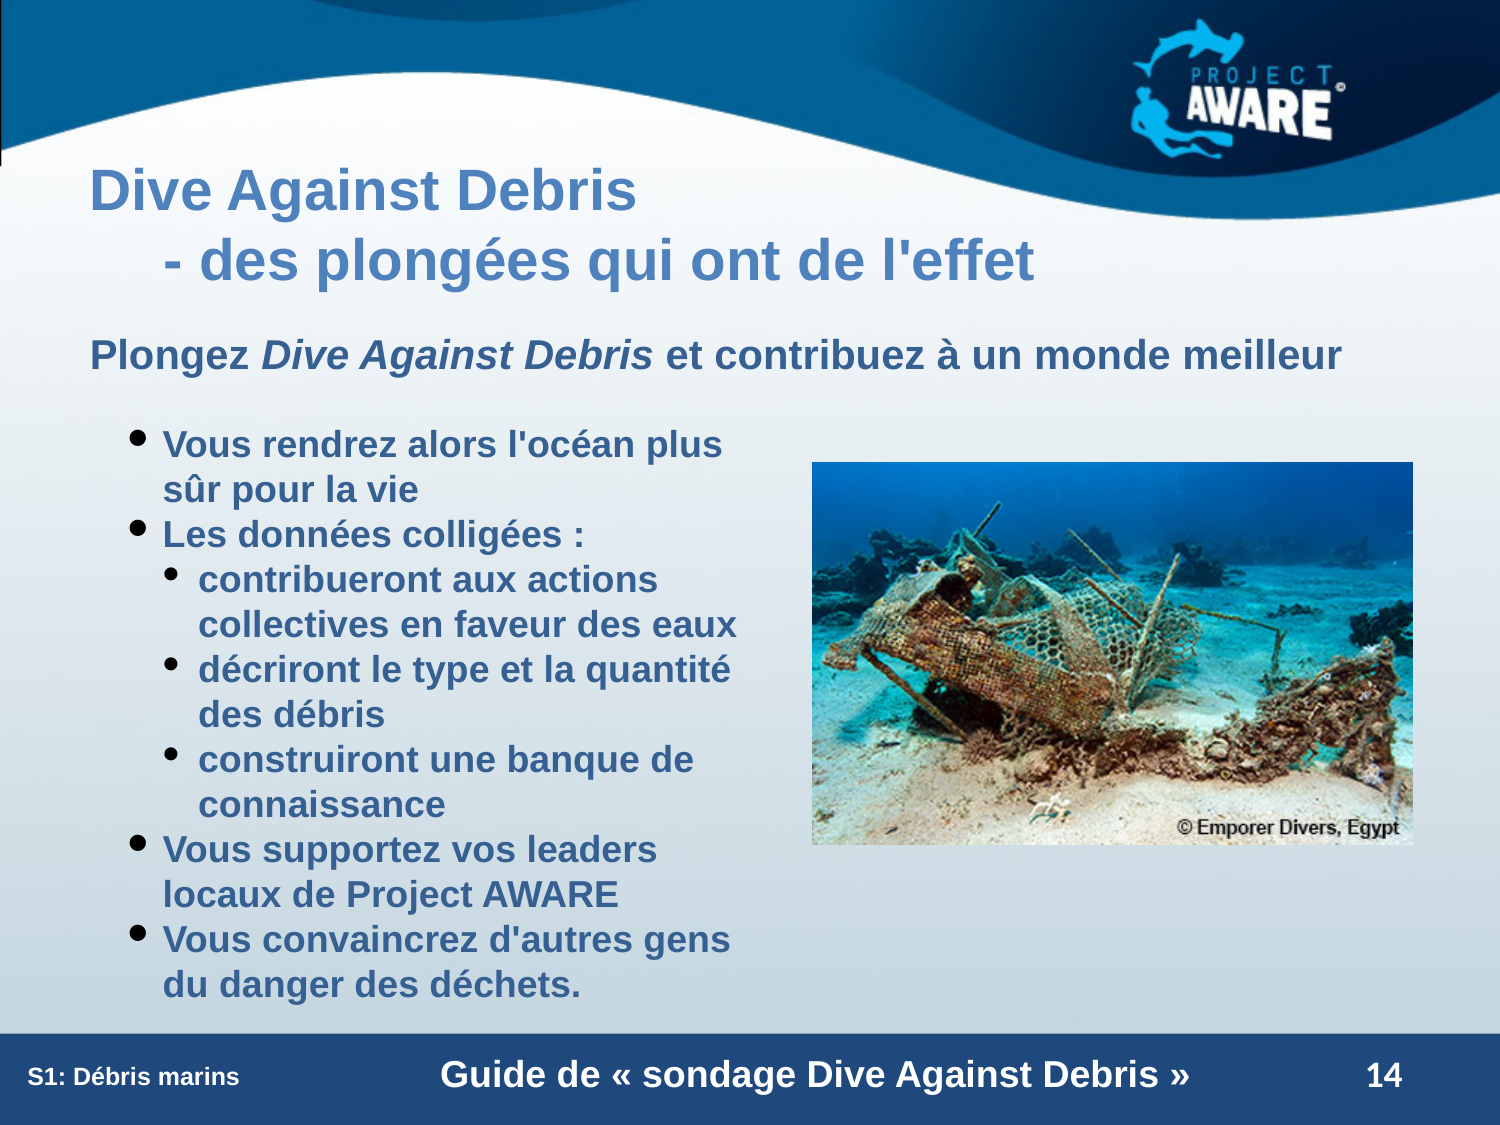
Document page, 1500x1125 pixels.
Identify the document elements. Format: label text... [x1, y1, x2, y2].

text_box <numéro> [1350, 1042, 1475, 1103]
text_box Plongez Dive Against Debris et contribuez à un monde meilleur [74, 320, 1413, 390]
text_box Guide de « sondage Dive Against Debris » [425, 1042, 1276, 1103]
text_box S1: Débris marins [12, 1052, 425, 1103]
picture [0, 0, 1500, 1037]
text_box Vous rendrez alors l'océan plus sûr pour la vie Les données colligées : contribueront aux actions collectives en faveur des eaux décriront le type et la quantité des débris construiront une banque de connaissance Vous supportez vos leaders locaux de Project AWARE Vous convaincrez d'autres gens du danger des déchets. [112, 412, 788, 1013]
text_box Dive Against Debris - des plongées qui ont de l'effet [75, 144, 1252, 308]
